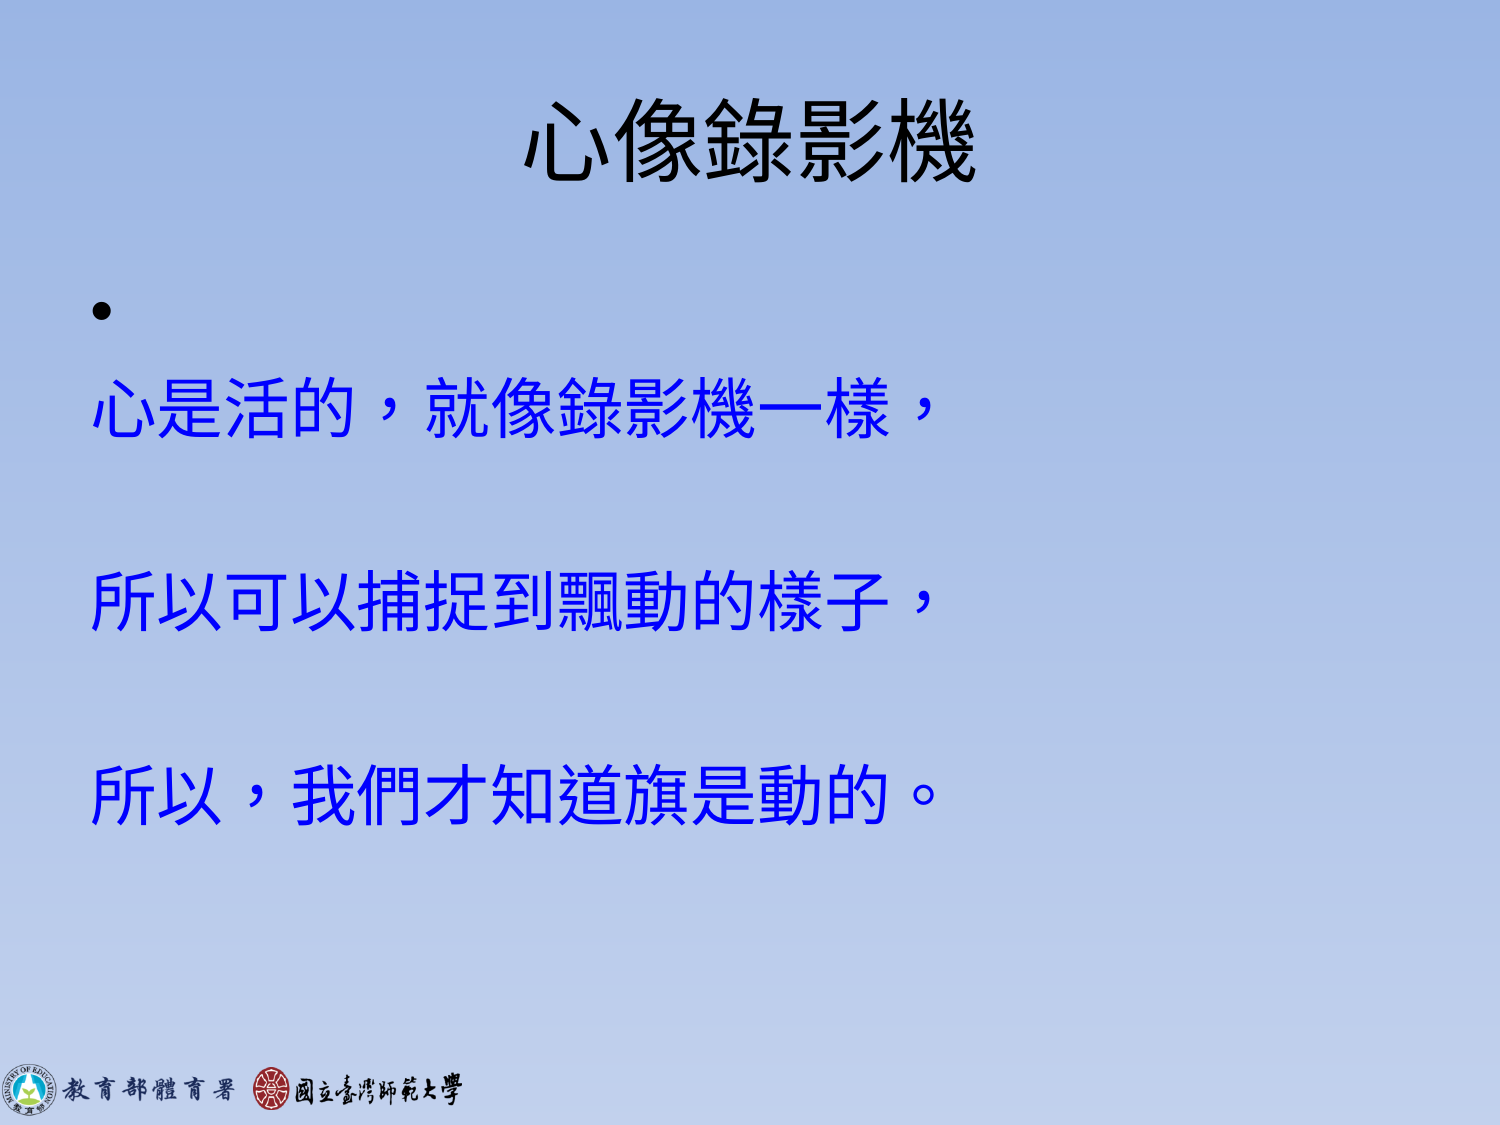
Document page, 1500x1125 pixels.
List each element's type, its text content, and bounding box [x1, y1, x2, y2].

list 心是活的，就像錄影機一樣， 所以可以捕捉到飄動的樣子， 所以，我們才知道旗是動的。 [75, 262, 1426, 1005]
title 心像錄影機 [75, 45, 1426, 233]
